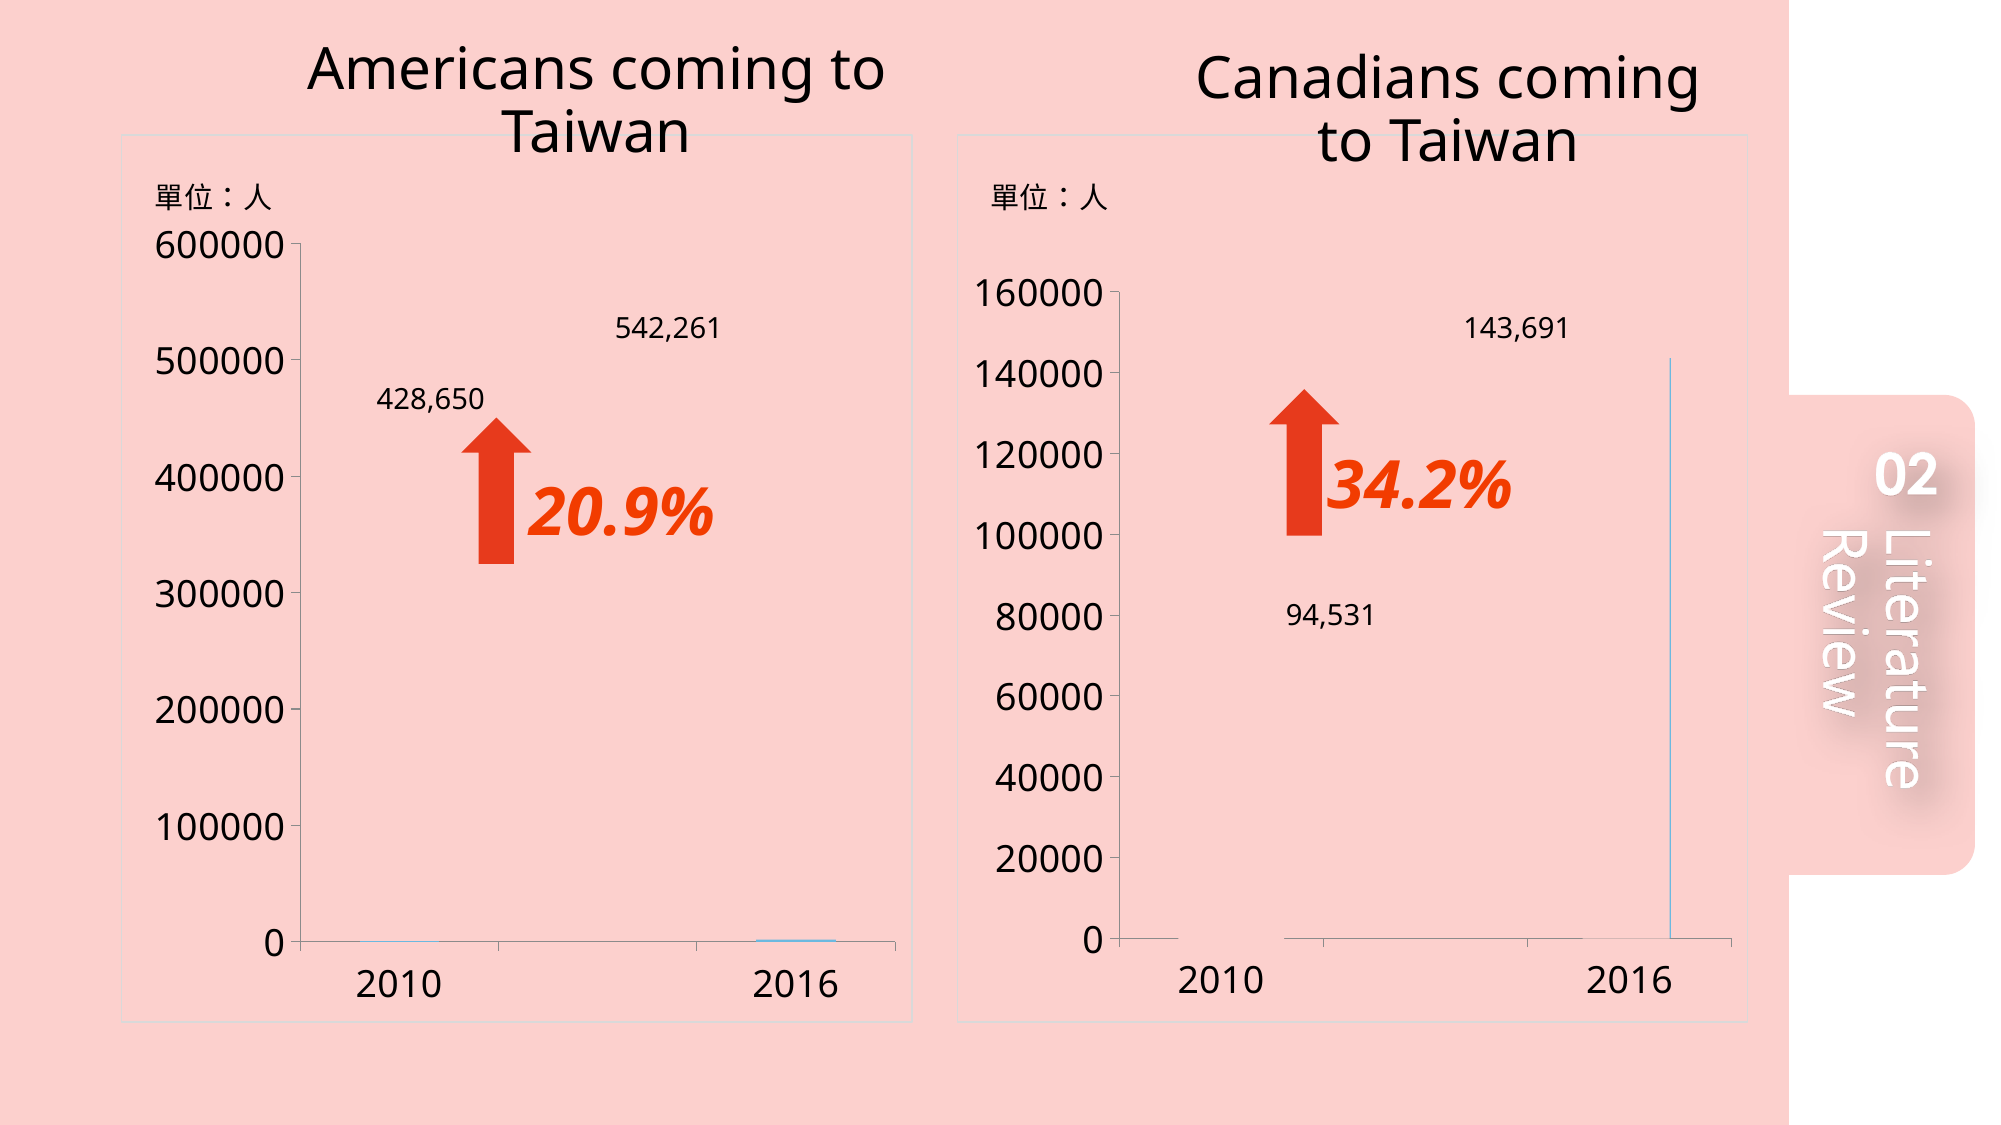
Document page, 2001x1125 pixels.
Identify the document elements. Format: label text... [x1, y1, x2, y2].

text_box 428,650 [361, 362, 515, 423]
text_box 34.2% [1322, 410, 1548, 530]
text_box Canadians coming to Taiwan [1160, 40, 1737, 182]
chart [956, 134, 1749, 1024]
text_box [0, 0, 1975, 1125]
text_box 94,531 [1271, 578, 1490, 639]
picture [1776, 419, 1975, 881]
text_box Americans coming to Taiwan [281, 31, 913, 173]
text_box 143,691 [1448, 291, 1607, 352]
text_box 542,261 [600, 291, 743, 352]
chart [120, 134, 913, 1024]
text_box 20.9% [515, 437, 765, 557]
